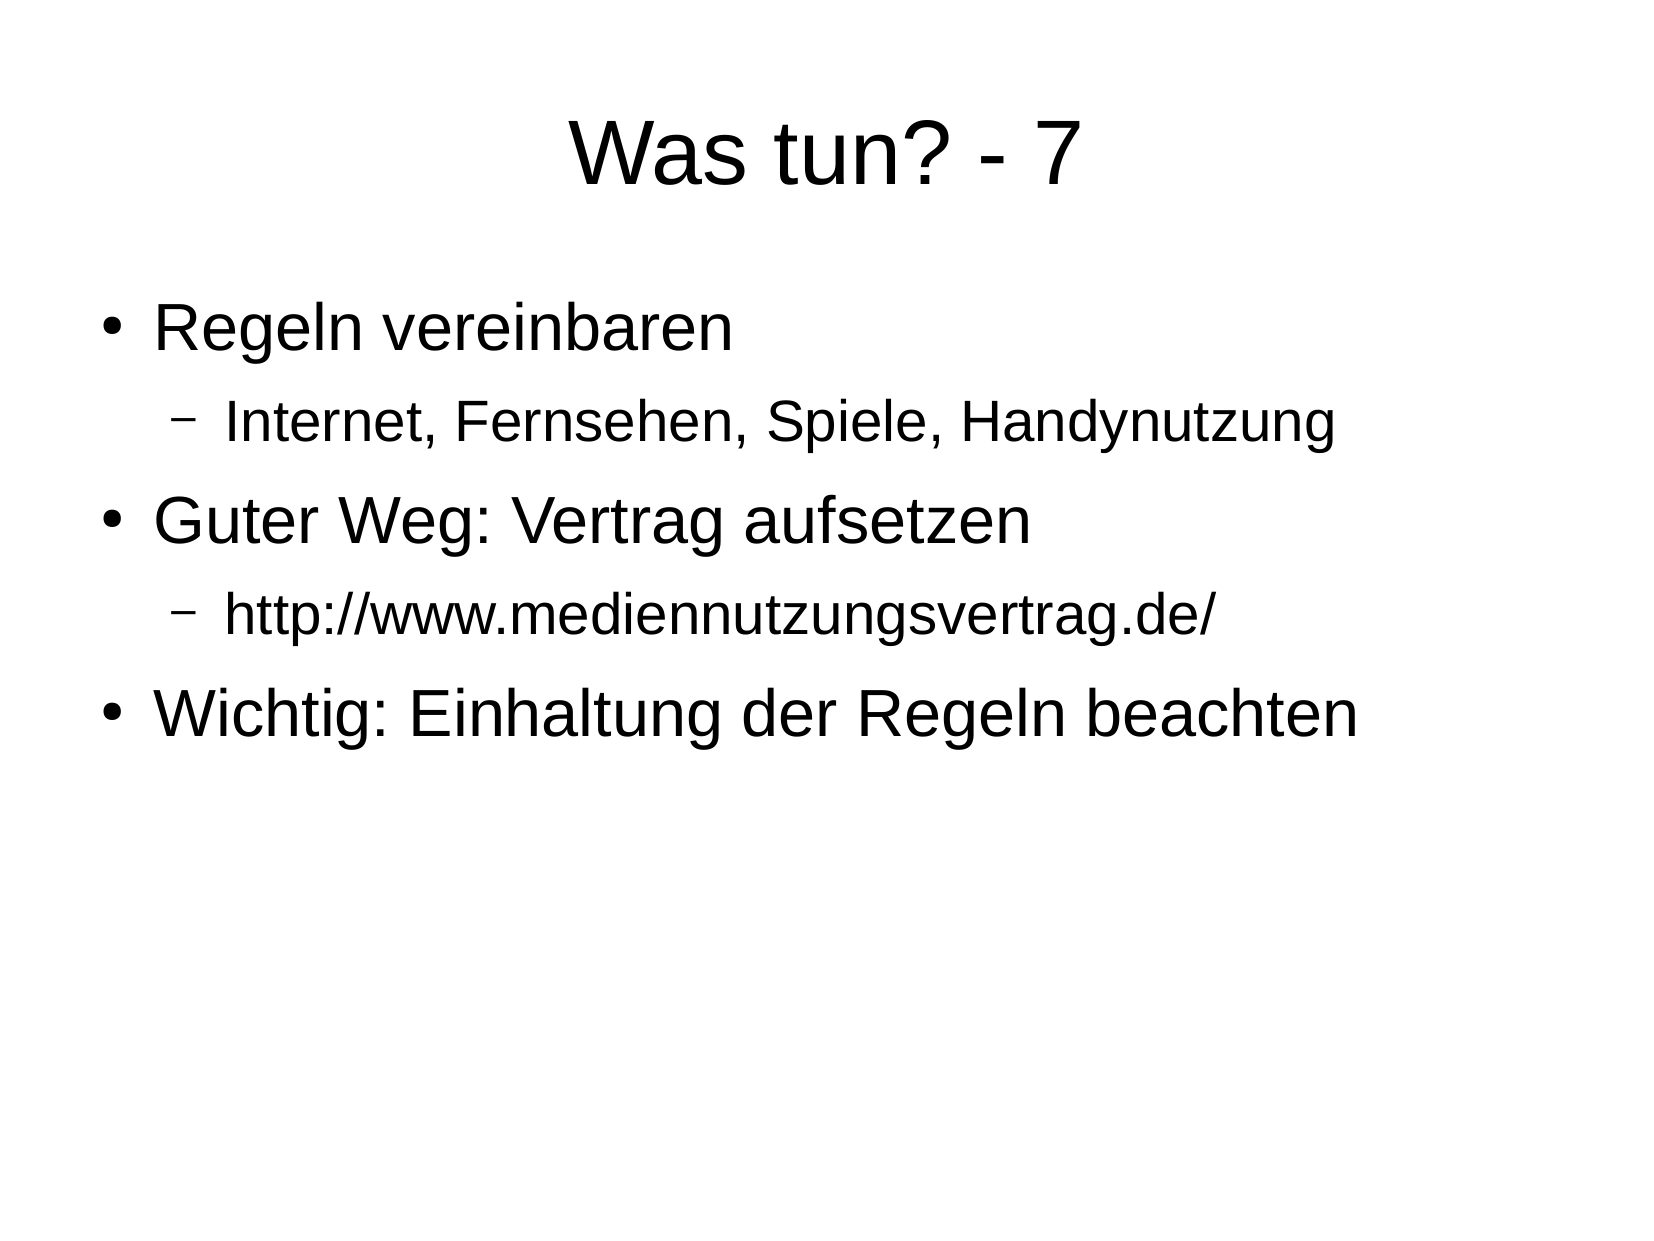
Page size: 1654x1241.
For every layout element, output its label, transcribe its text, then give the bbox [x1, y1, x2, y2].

list Regeln vereinbaren Internet, Fernsehen, Spiele, Handynutzung Guter Weg: Vertrag aufsetzen http://www.mediennutzungsvertrag.de/ Wichtig: Einhaltung der Regeln beachten [82, 290, 1571, 1010]
title Was tun? - 7 [82, 49, 1571, 257]
